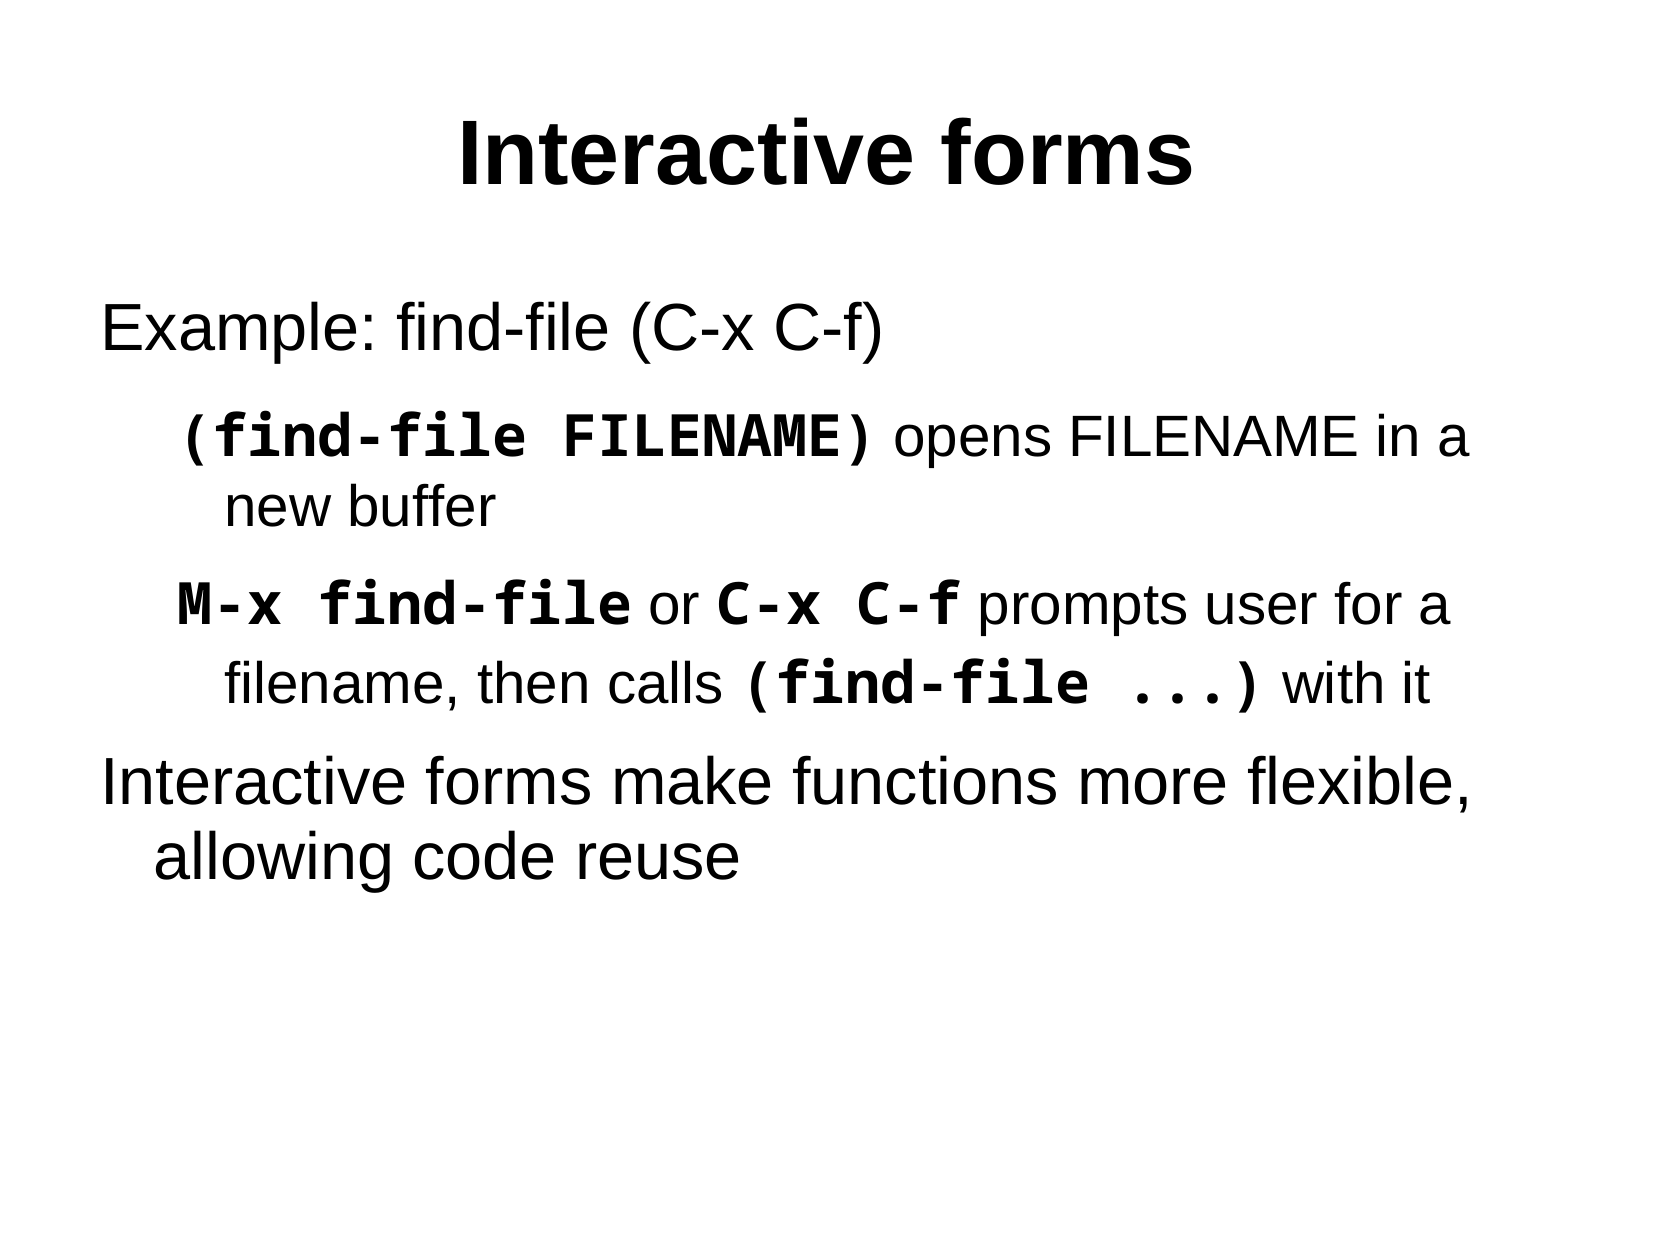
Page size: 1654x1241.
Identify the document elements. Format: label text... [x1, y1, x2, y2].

title Interactive forms [82, 56, 1571, 250]
list Example: find-file (C-x C-f) (find-file FILENAME) opens FILENAME in a new buffer M-x find-file or C-x C-f prompts user for a filename, then calls (find-file ...) with it Interactive forms make functions more flexible, allowing code reuse [82, 290, 1571, 1094]
